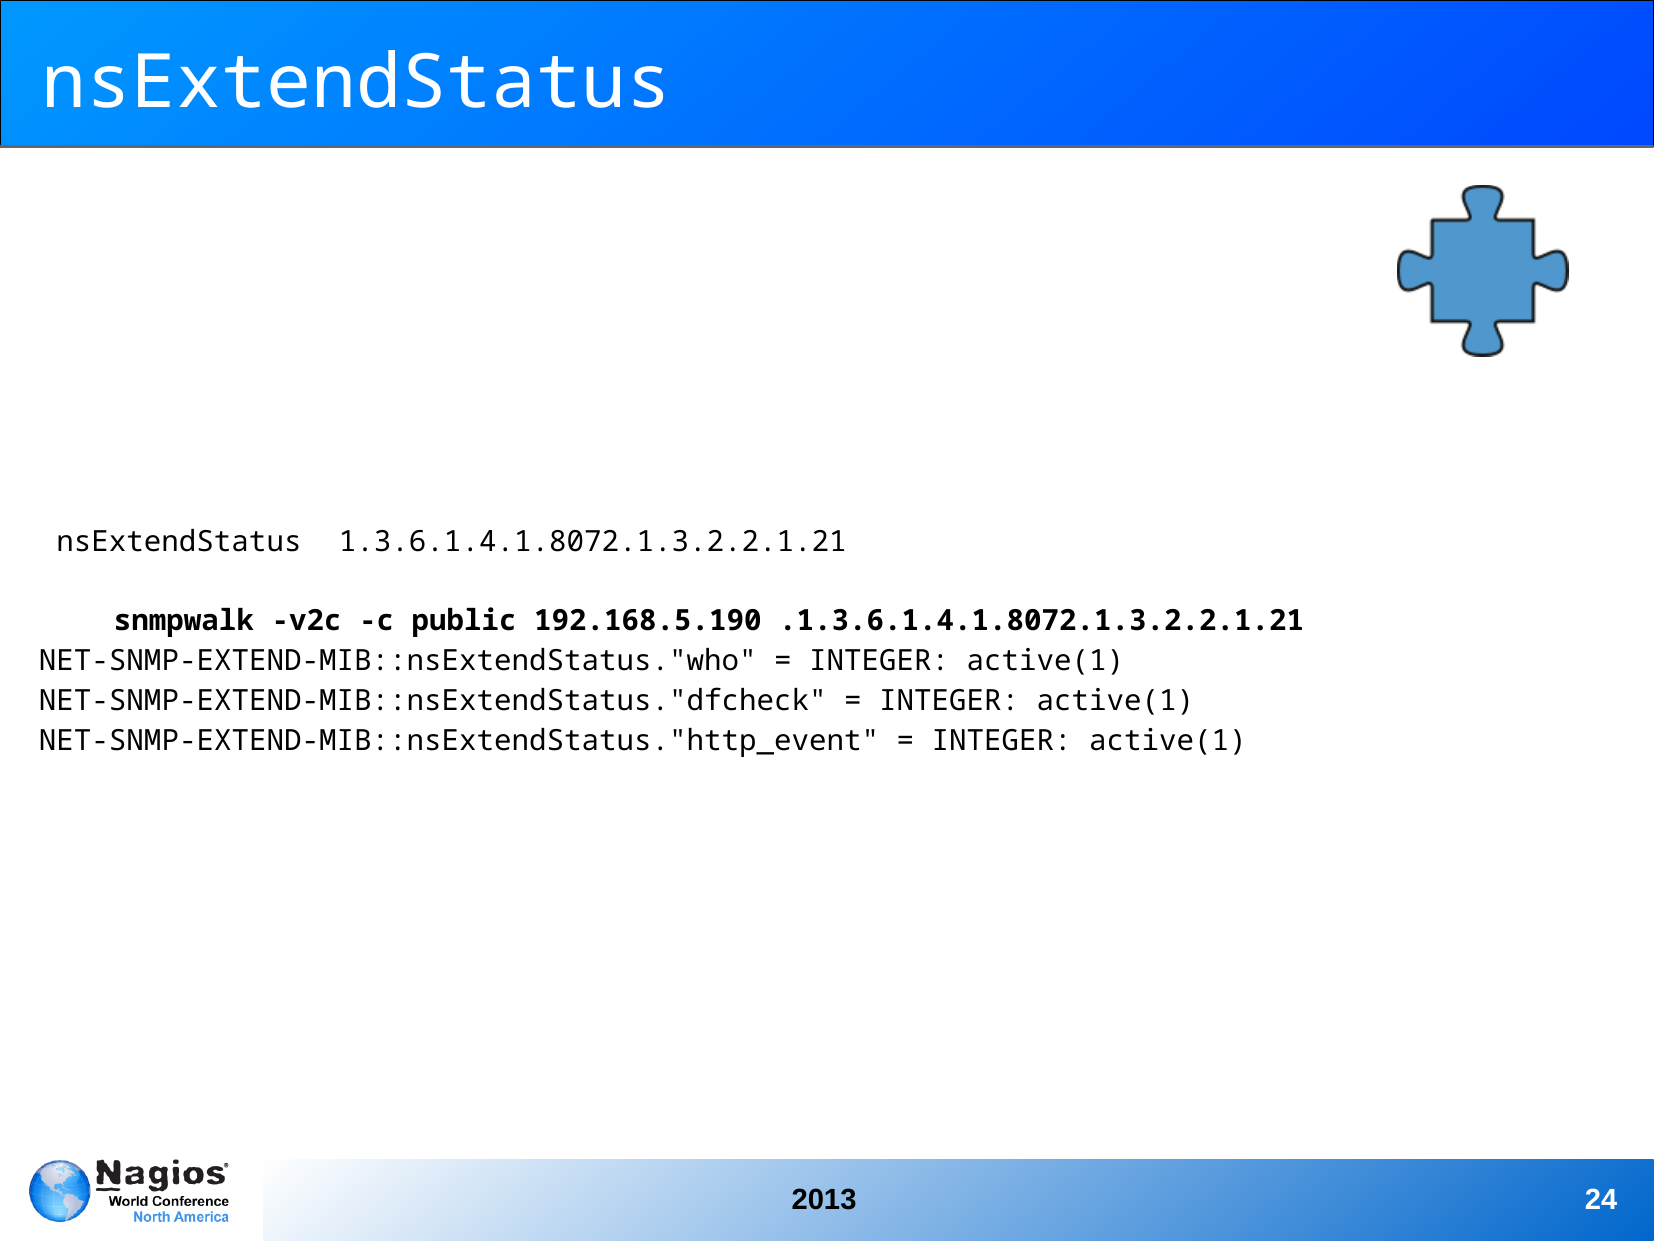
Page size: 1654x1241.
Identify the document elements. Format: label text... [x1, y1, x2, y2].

picture [29, 1159, 229, 1235]
picture [1397, 185, 1569, 357]
subtitle nsExtendStatus 1.3.6.1.4.1.8072.1.3.2.2.1.21 snmpwalk -v2c -c public 192.168.5.190 .1.3.6.1.4.1.8072.1.3.2.2.1.21 NET-SNMP-EXTEND-MIB::nsExtendStatus."who" = INTEGER: active(1) NET-SNMP-EXTEND-MIB::nsExtendStatus."dfcheck" = INTEGER: active(1) NET-SNMP-EXTEND-MIB::nsExtendStatus."http_event" = INTEGER: active(1) [38, 171, 1654, 1170]
title nsExtendStatus [41, 29, 1638, 127]
